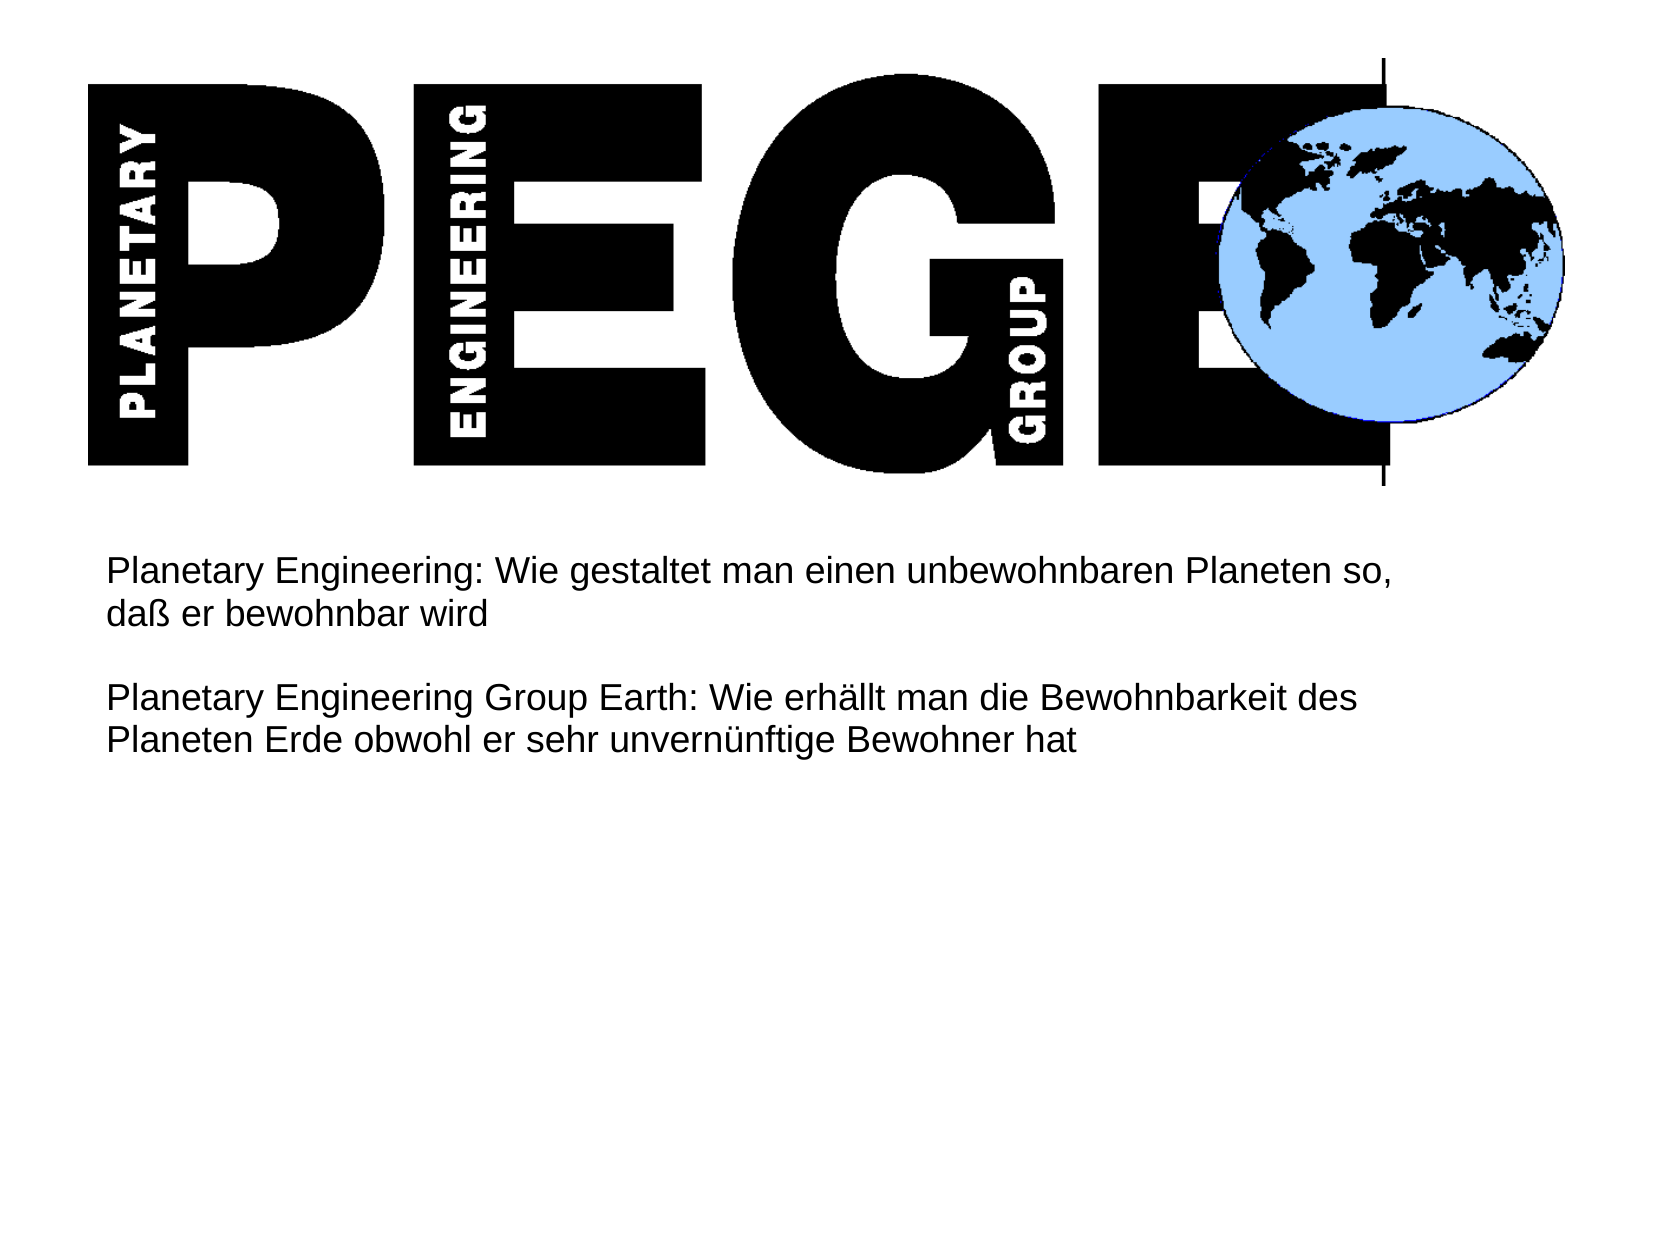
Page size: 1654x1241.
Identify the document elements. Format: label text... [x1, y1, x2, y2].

text_box Planetary Engineering: Wie gestaltet man einen unbewohnbaren Planeten so, daß er bewohnbar wird Planetary Engineering Group Earth: Wie erhällt man die Bewohnbarkeit des Planeten Erde obwohl er sehr unvernünftige Bewohner hat [91, 542, 1477, 798]
picture [88, 58, 1565, 486]
